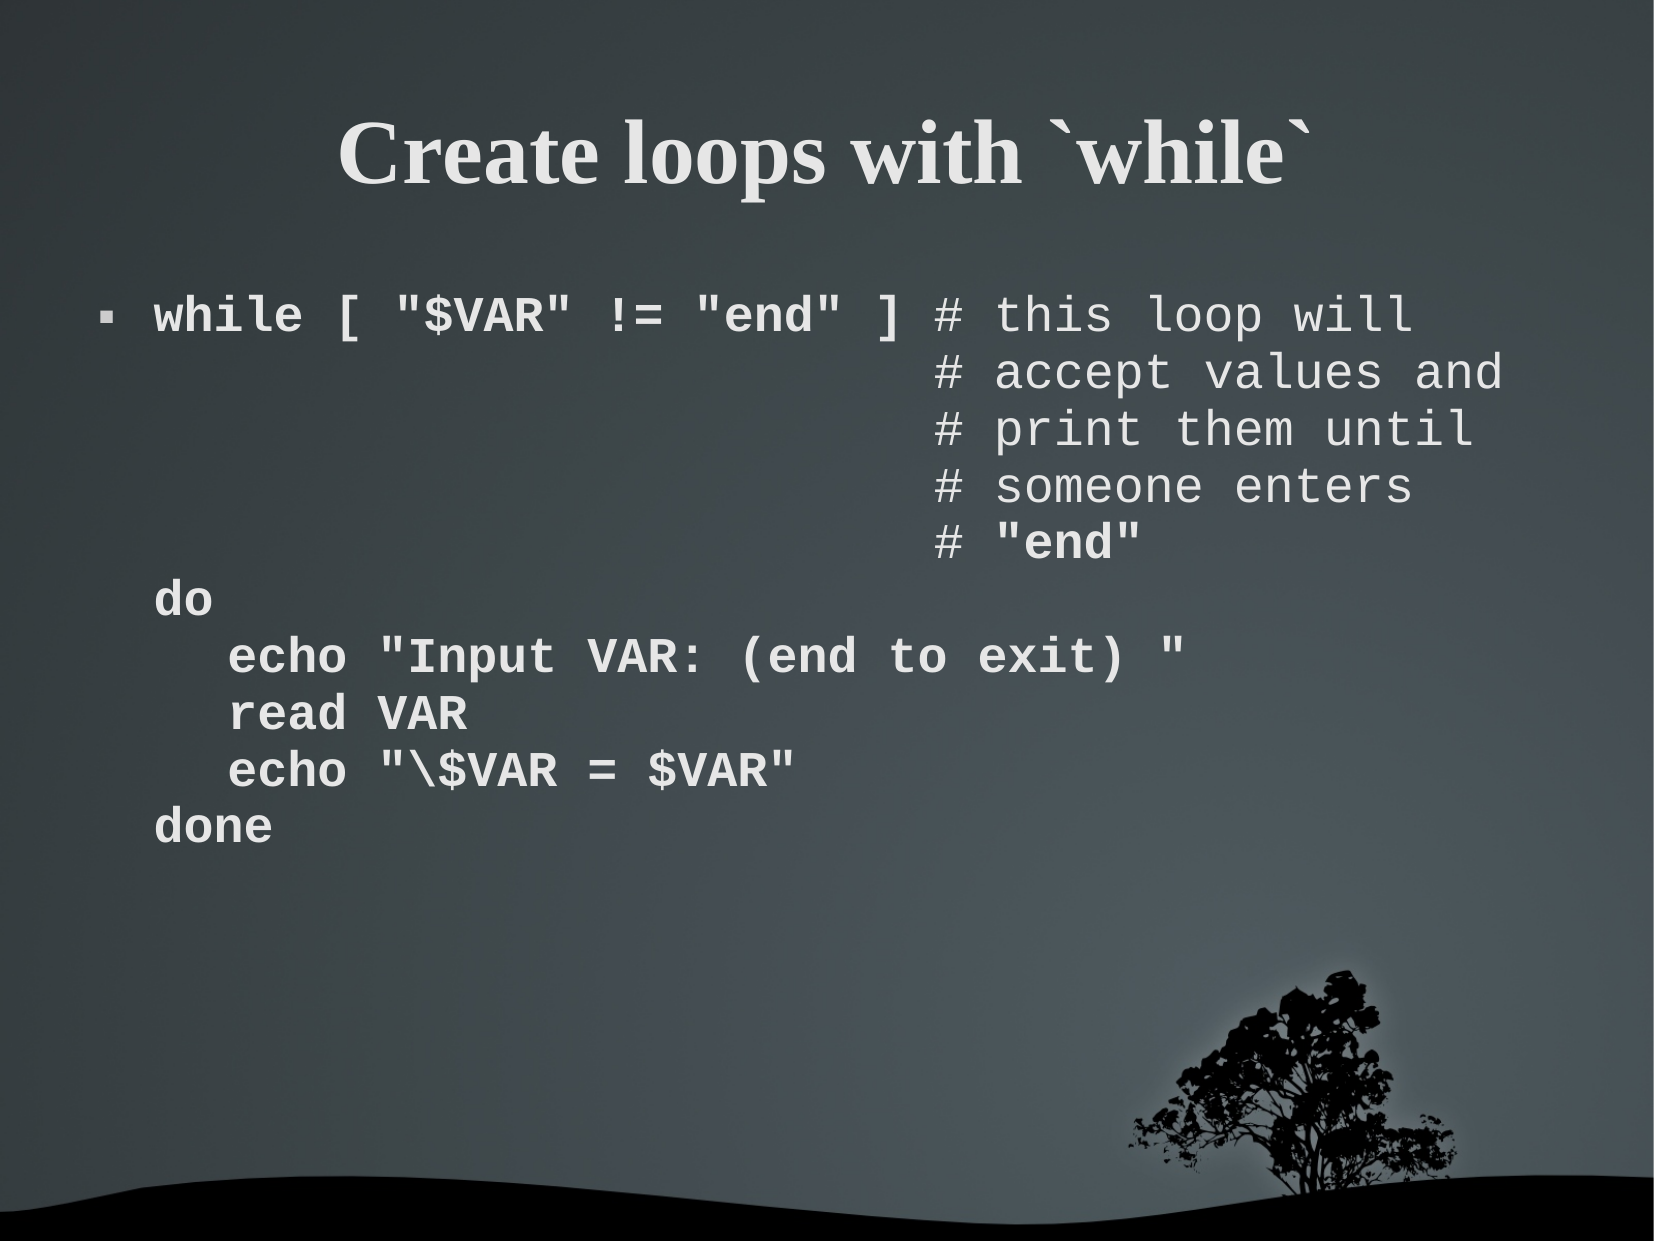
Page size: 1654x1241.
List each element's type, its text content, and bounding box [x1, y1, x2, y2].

list while [ "$VAR" != "end" ] # this loop will # accept values and # print them until # someone enters # "end" do echo "Input VAR: (end to exit) " read VAR echo "\$VAR = $VAR" done [82, 290, 1571, 1109]
title Create loops with `while` [82, 49, 1571, 257]
picture [0, 0, 1654, 1241]
